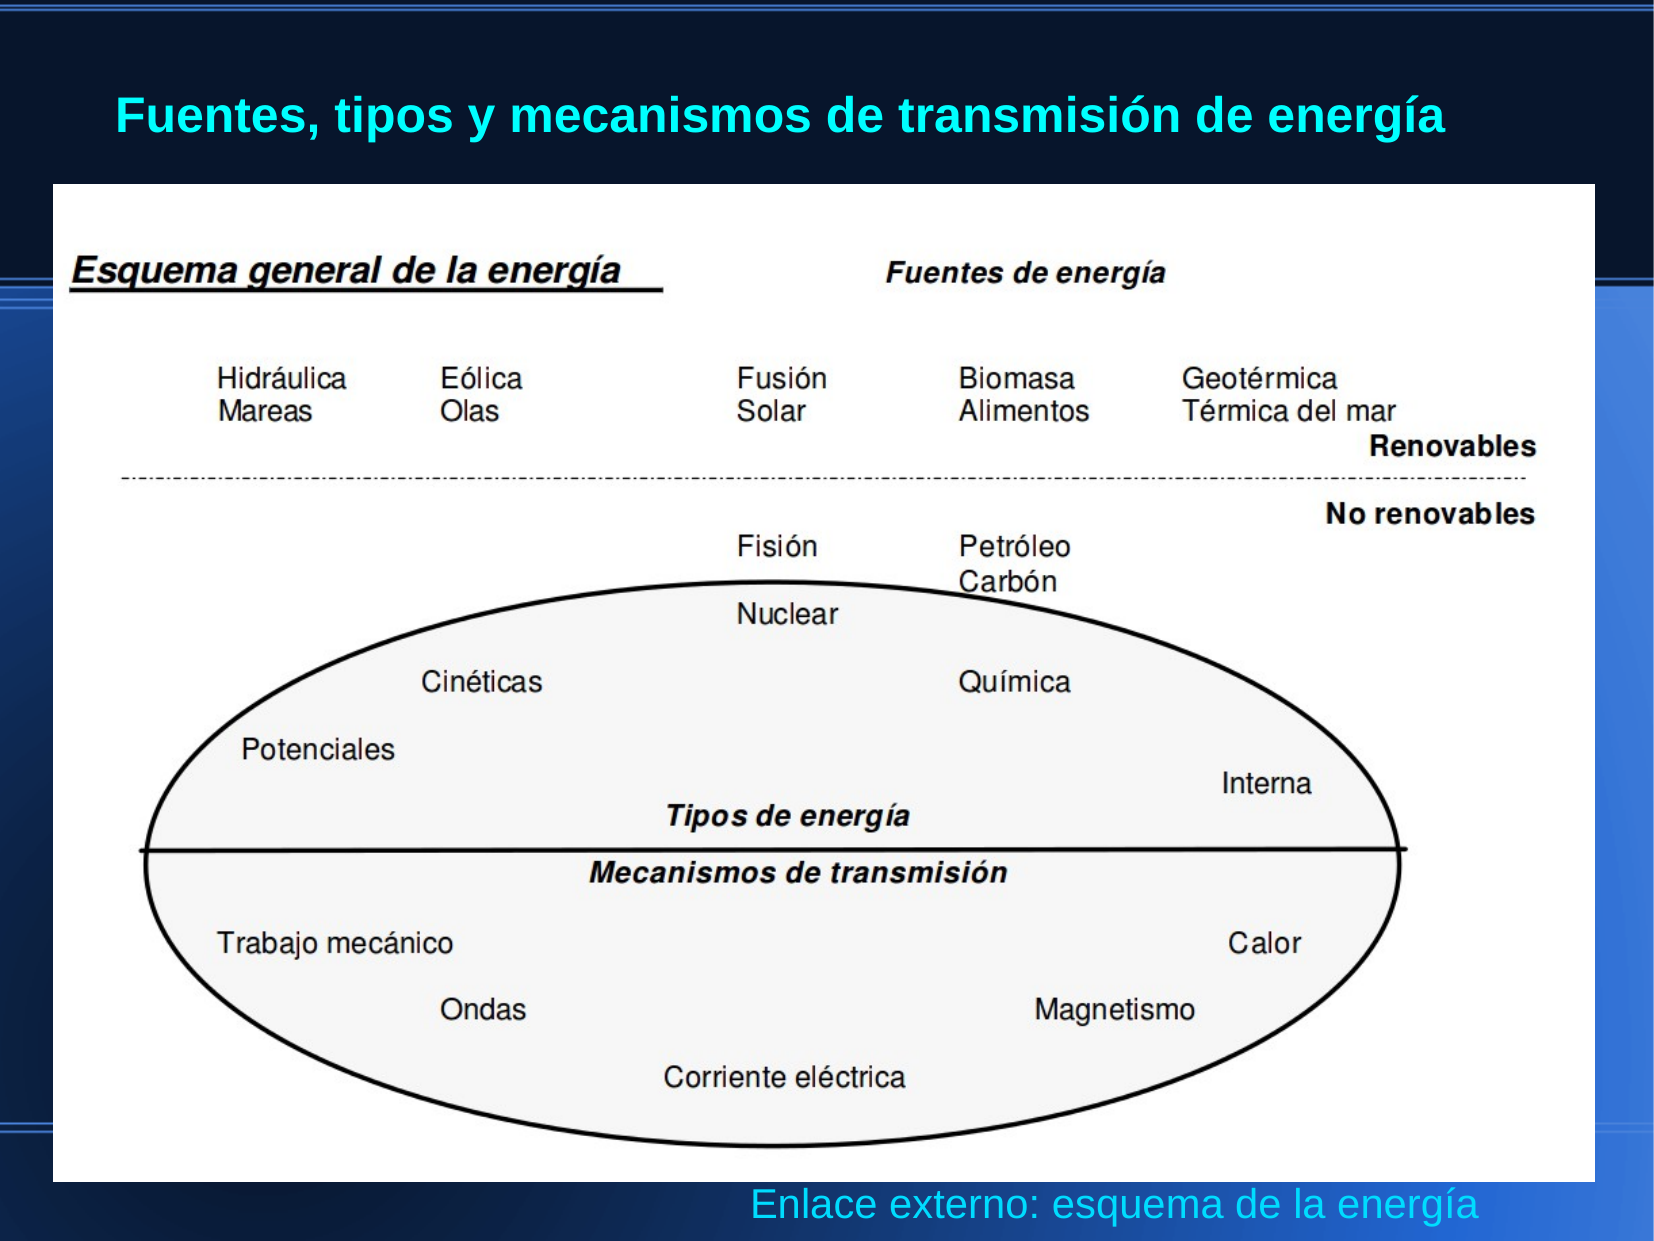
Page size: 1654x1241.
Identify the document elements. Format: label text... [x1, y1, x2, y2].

list Enlace externo: esquema de la energía [679, 1181, 1536, 1241]
picture [0, 0, 1654, 1241]
title Fuentes, tipos y mecanismos de transmisión de energía [59, 59, 1503, 172]
